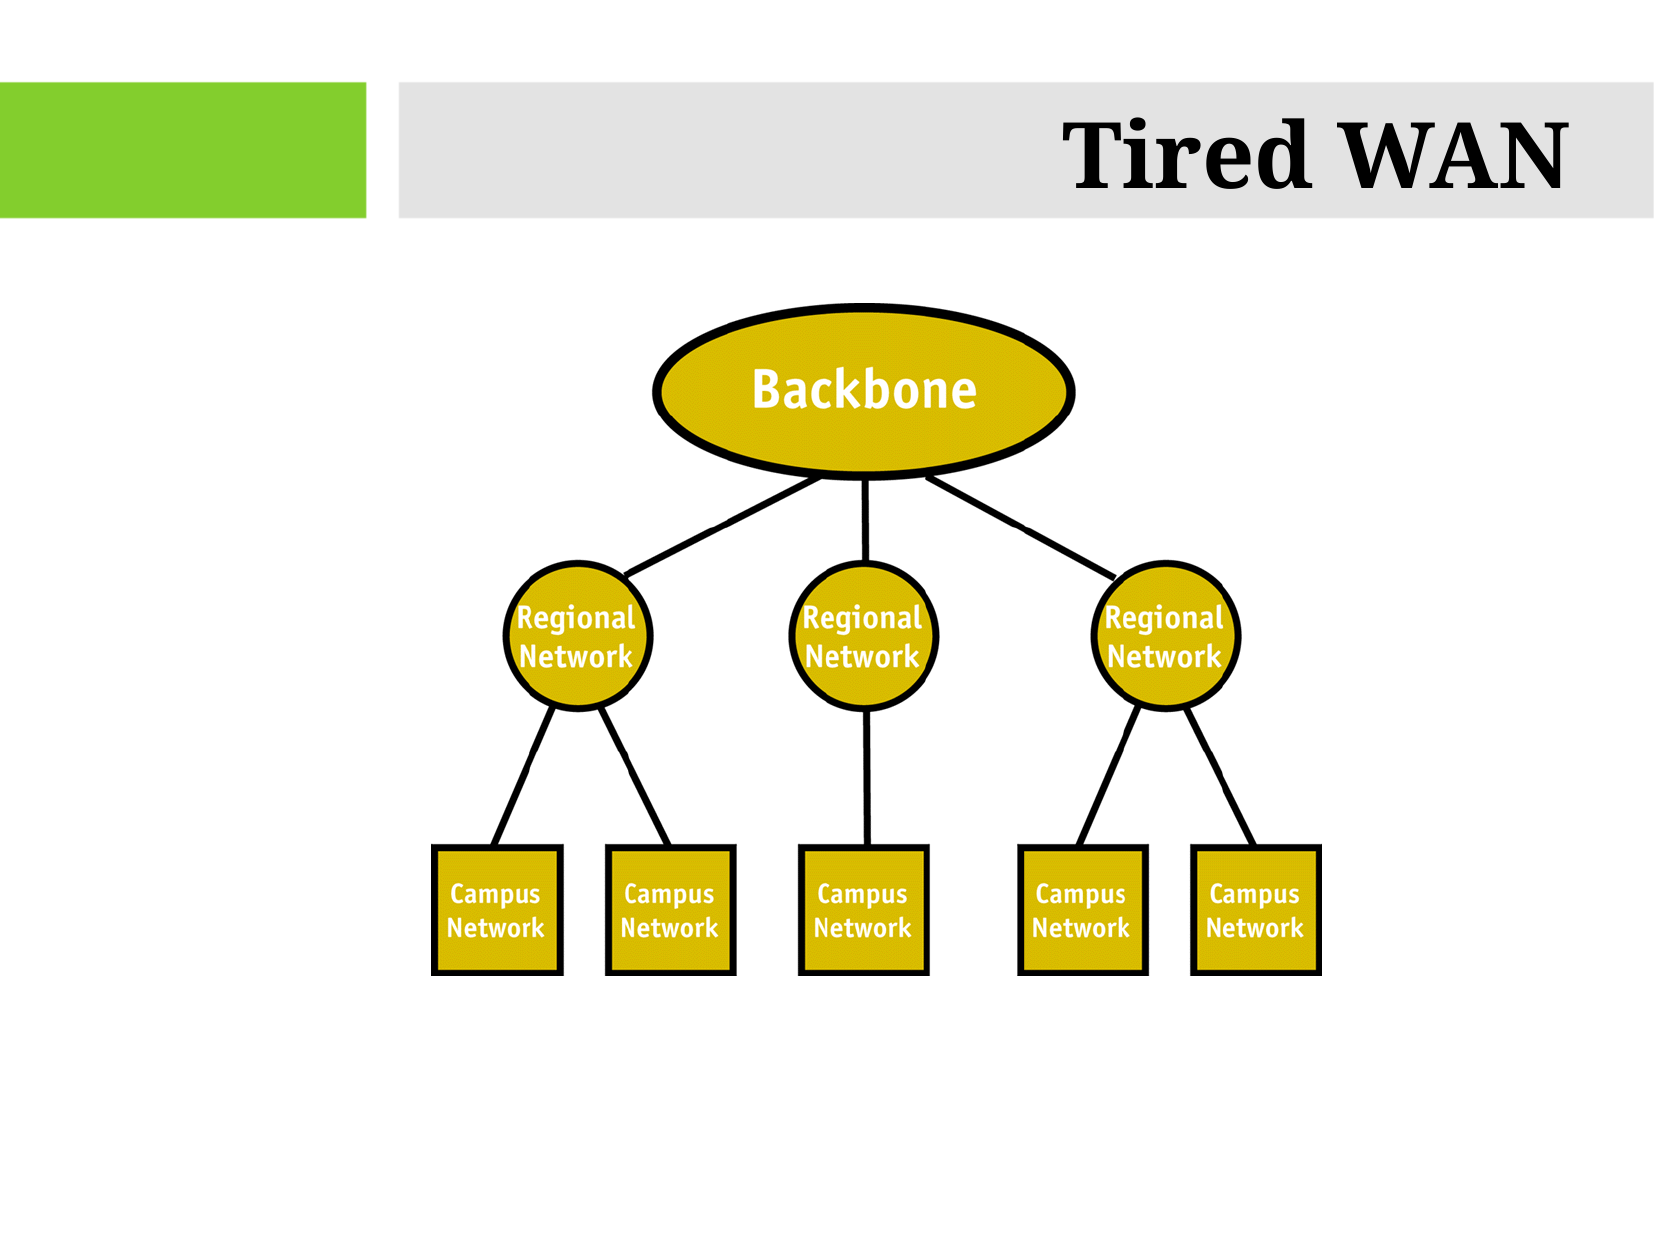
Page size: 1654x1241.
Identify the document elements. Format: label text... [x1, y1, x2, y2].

title Tired WAN [82, 49, 1571, 257]
picture [0, 0, 1654, 1241]
